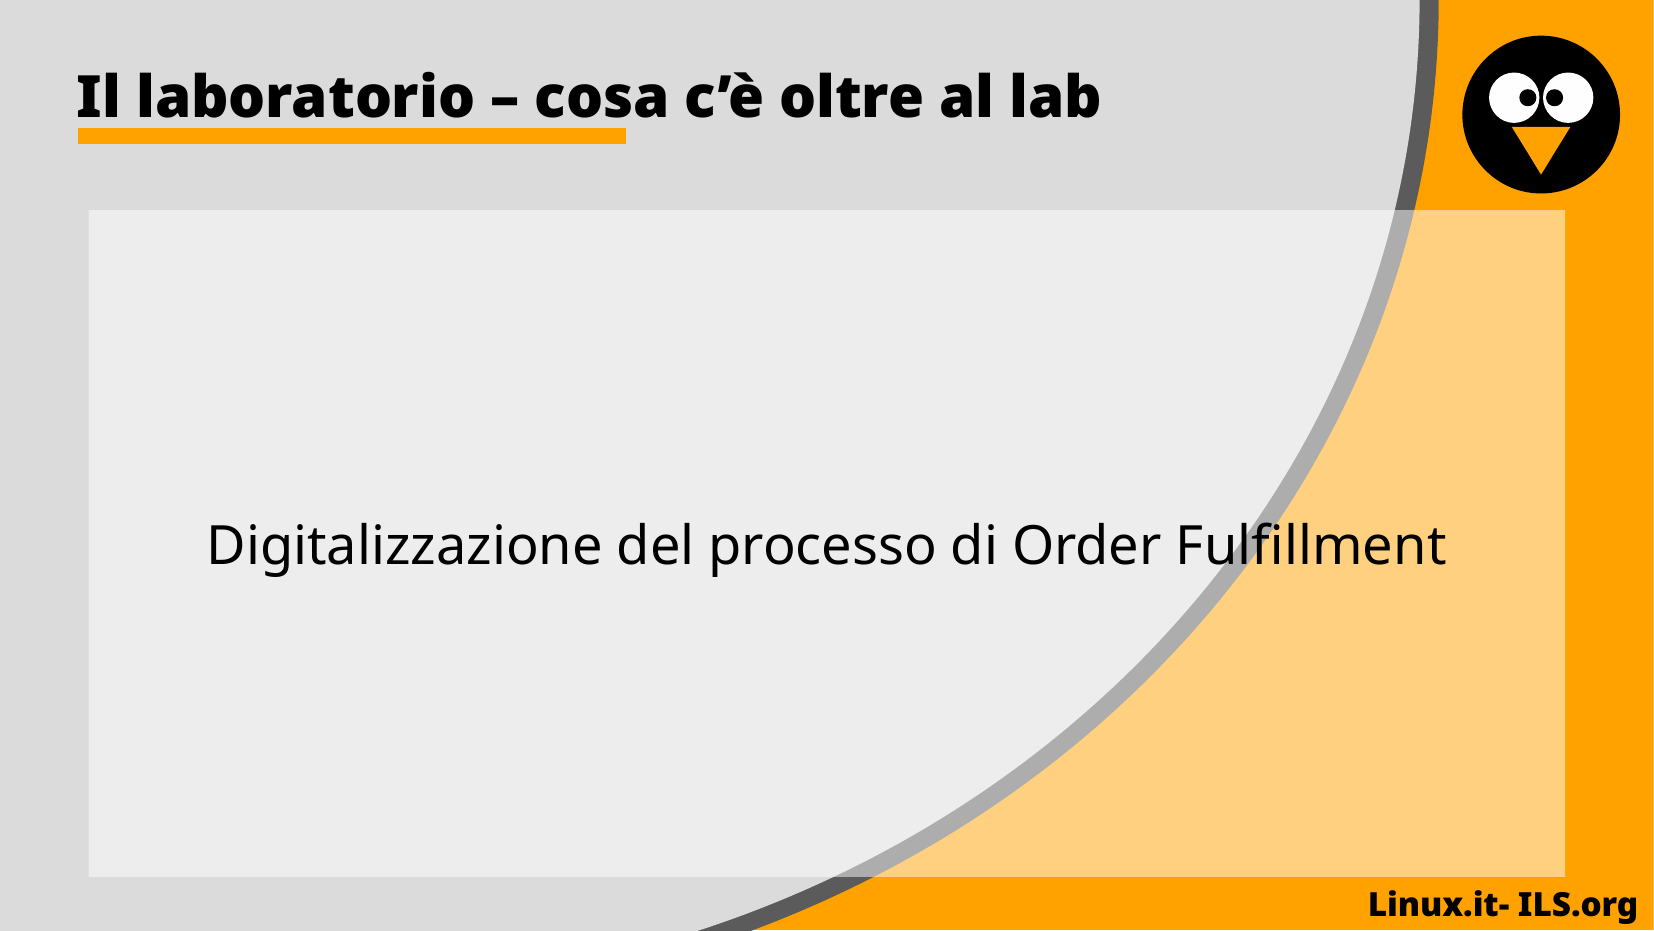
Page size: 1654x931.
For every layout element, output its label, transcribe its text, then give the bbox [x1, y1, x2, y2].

title Il laboratorio – cosa c’è oltre al lab [76, 28, 1264, 161]
text_box Linux.it- ILS.org [1346, 873, 1654, 927]
text_box Digitalizzazione del processo di Order Fulfillment [88, 210, 1566, 877]
